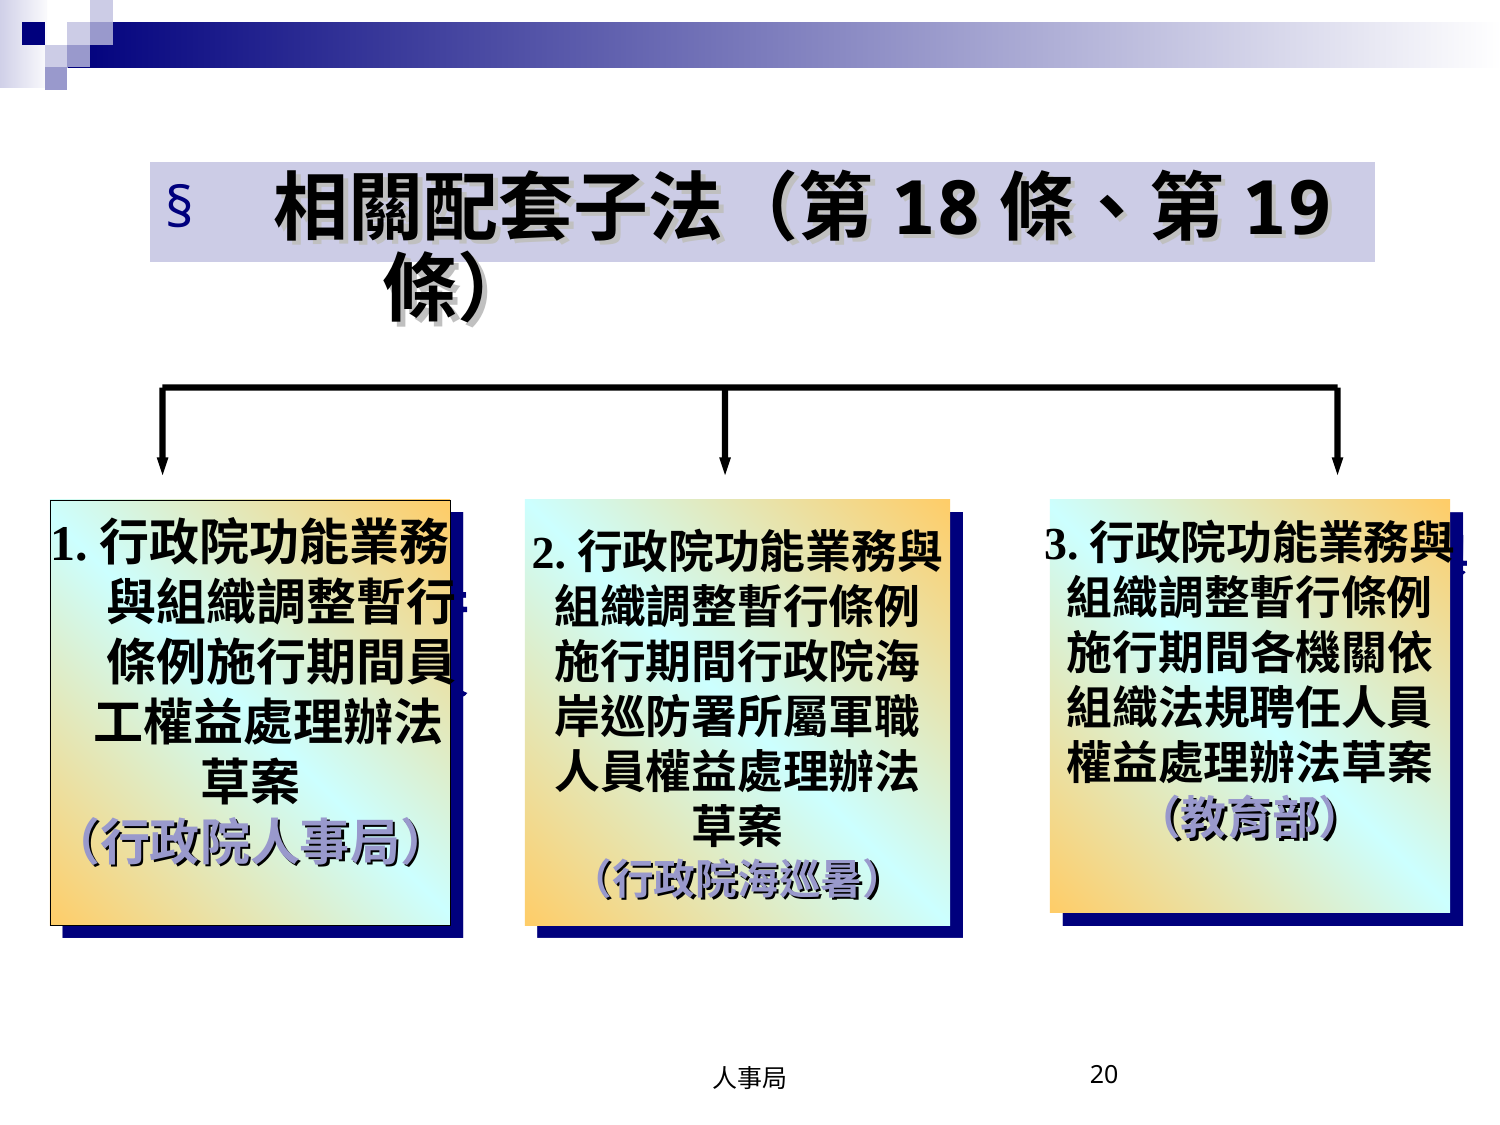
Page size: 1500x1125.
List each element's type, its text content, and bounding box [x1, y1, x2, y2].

text_box 3.行政院功能業務與 組織調整暫行條例 施行期間各機關依 組織法規聘任人員 權益處理辦法草案 （教育部） [1050, 500, 1450, 913]
text_box 人事局 [512, 1025, 988, 1101]
text_box 相關配套子法（第18條、第19條） [150, 162, 1375, 262]
text_box 2.行政院功能業務與 組織調整暫行條例 施行期間行政院海 岸巡防署所屬軍職 人員權益處理辦法 草案 （行政院海巡暑） [525, 500, 950, 925]
text_box 1.行政院功能業務 與組織調整暫行 條例施行期間員 工權益處理辦法 草案 （行政院人事局） [50, 500, 450, 925]
text_box [1074, 1025, 1426, 1101]
